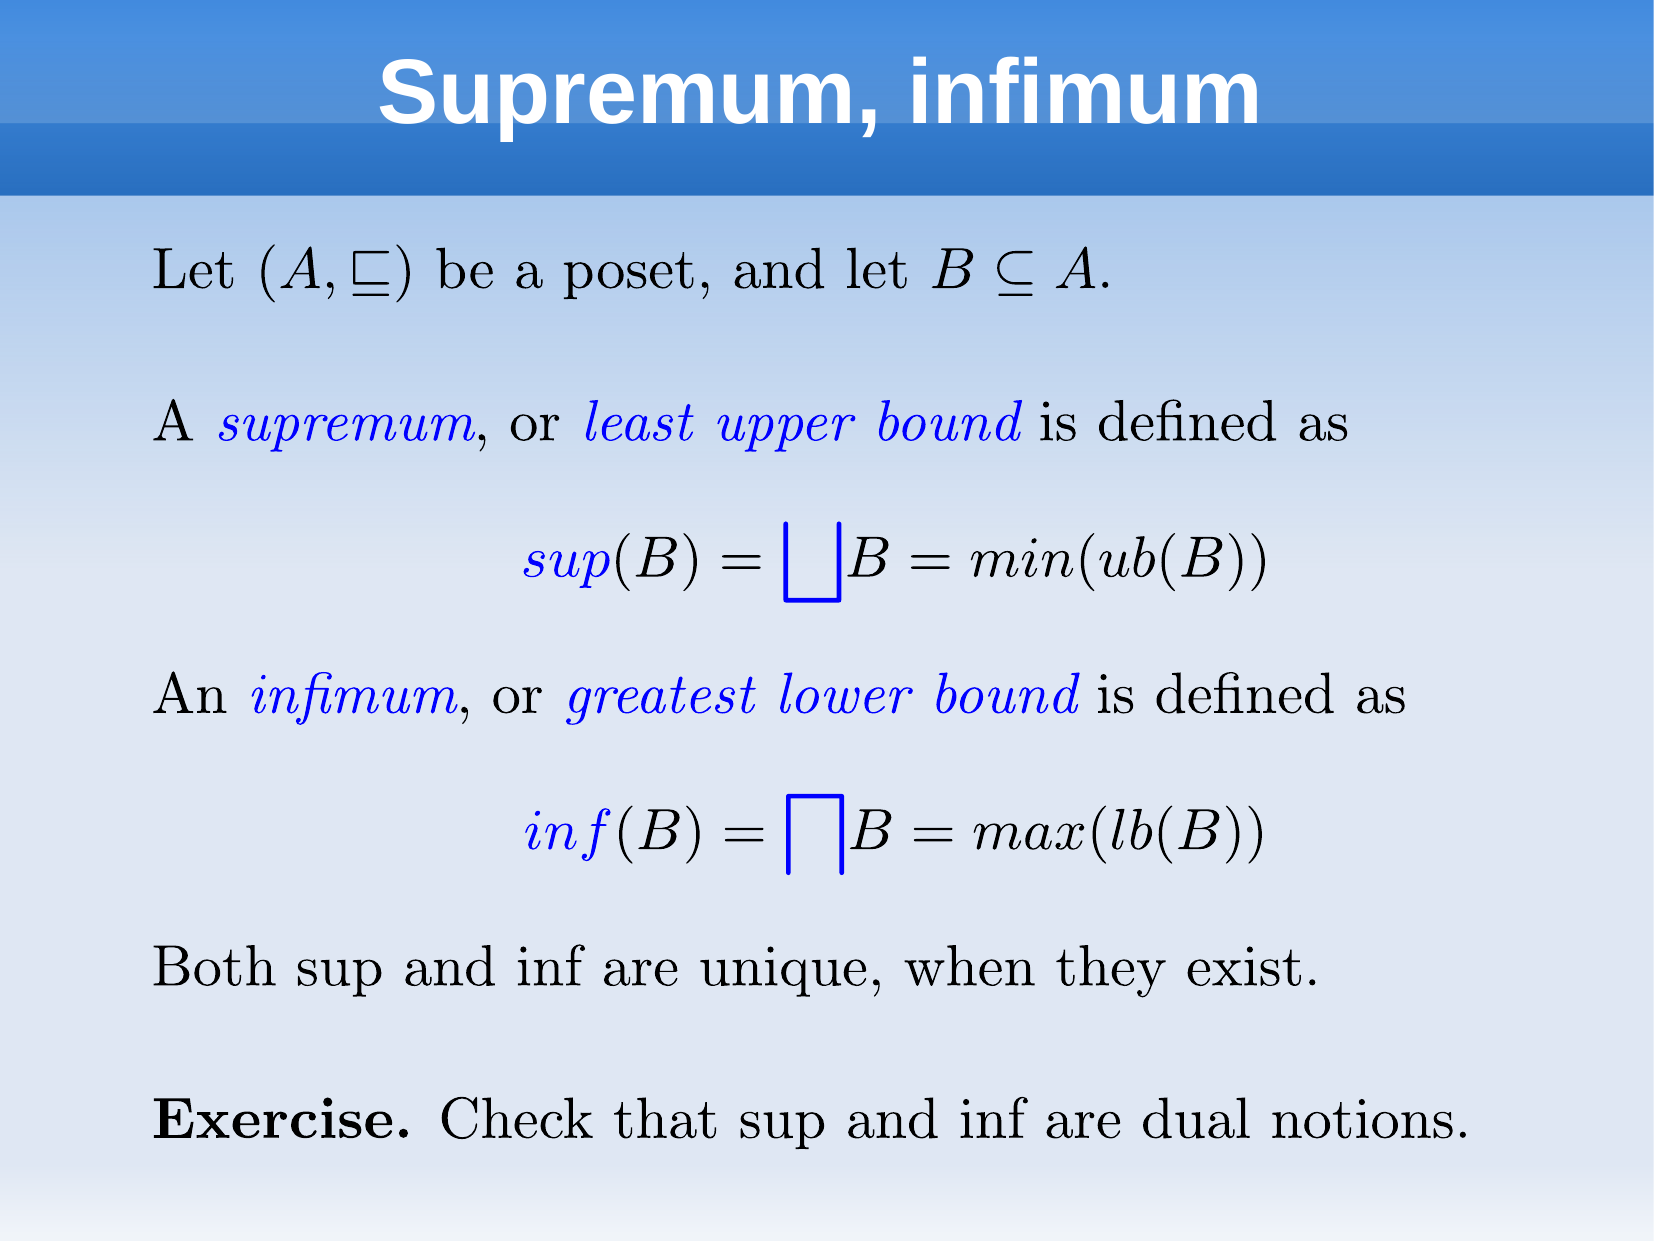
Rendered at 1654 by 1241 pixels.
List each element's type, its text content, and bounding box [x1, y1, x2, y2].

picture [0, 0, 1654, 1241]
text_box [151, 244, 1471, 1150]
title Supremum, infimum [76, 0, 1565, 188]
